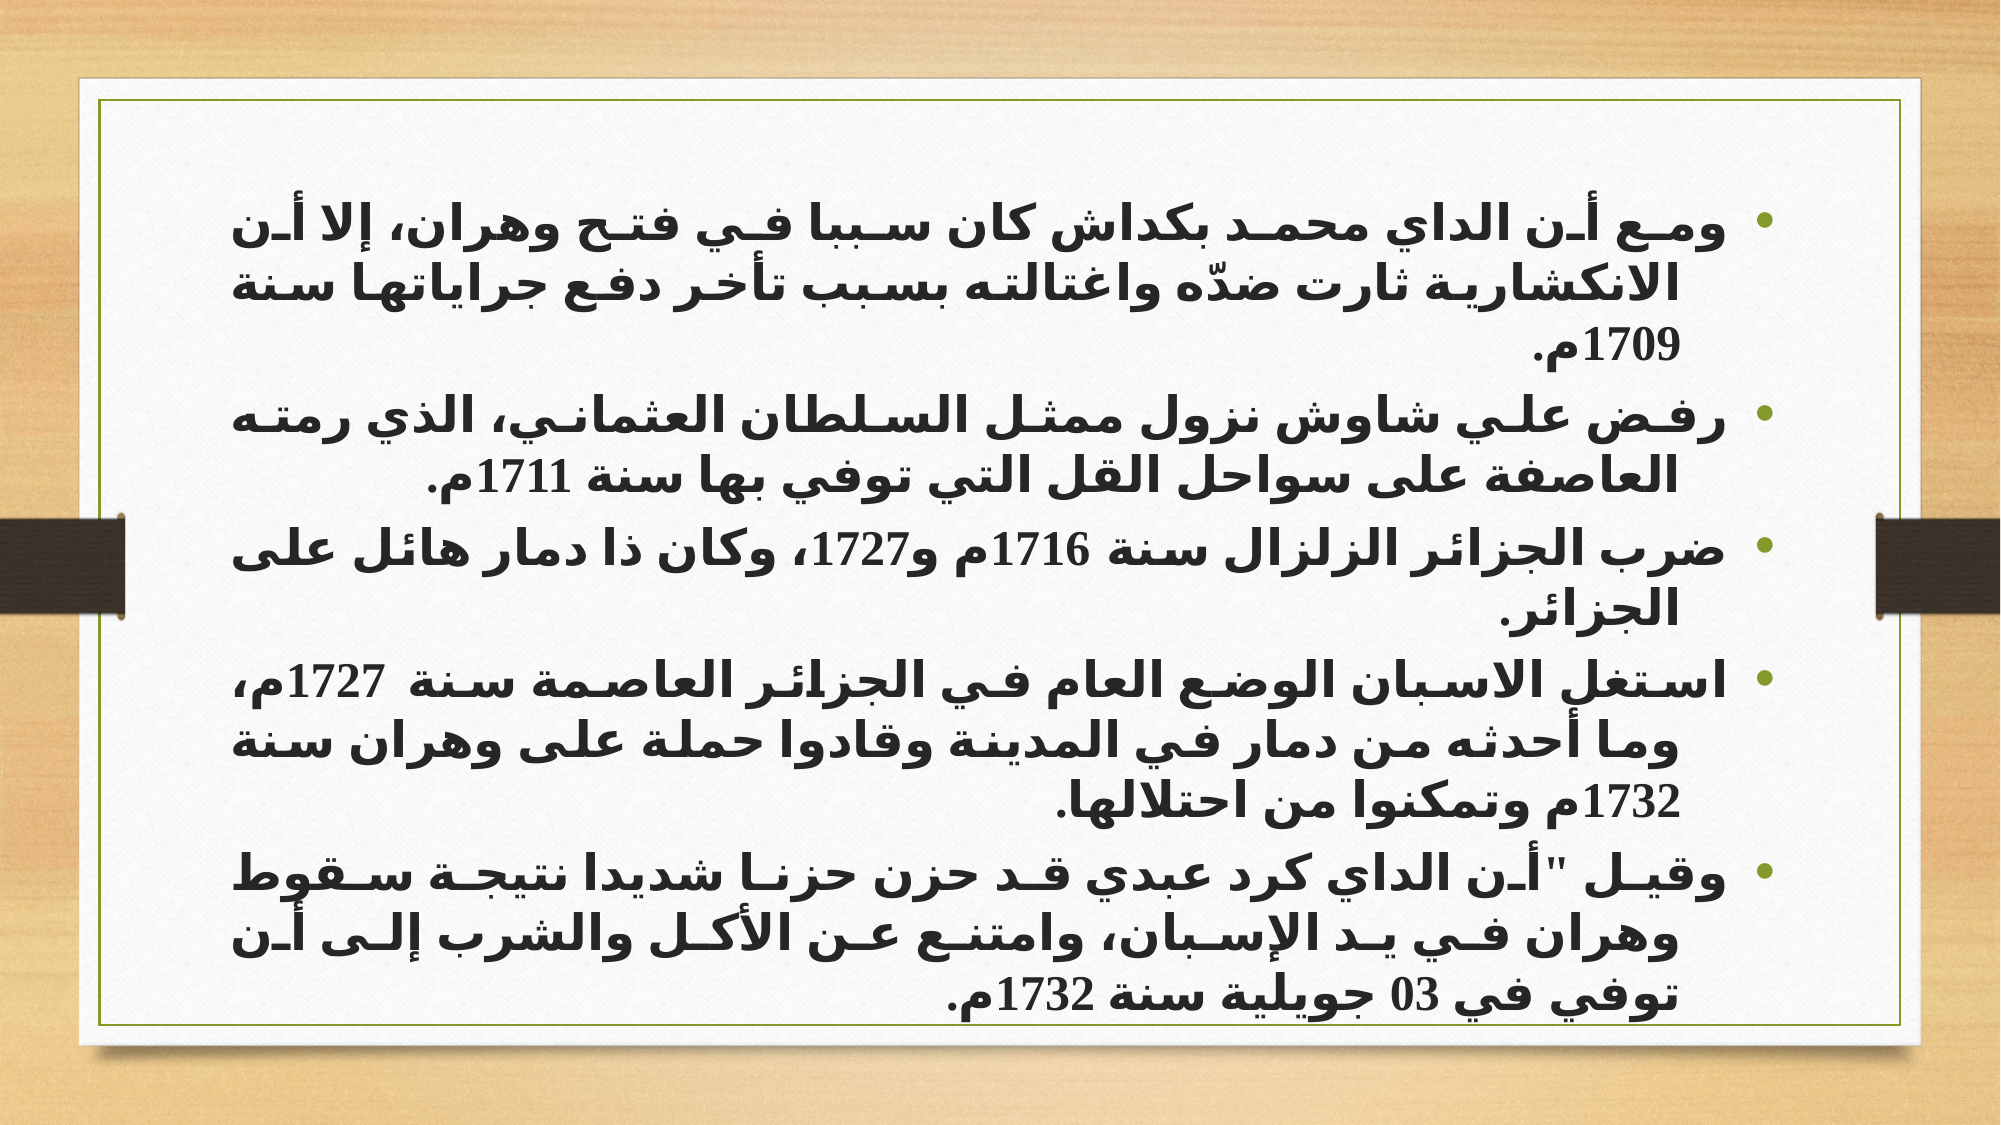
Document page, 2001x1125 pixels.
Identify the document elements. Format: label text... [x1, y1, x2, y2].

text_box ومع أن الداي محمد بكداش كان سببا في فتح وهران، إلا أن الانكشارية ثارت ضدّه واغتالته بسبب تأخر دفع جراياتها سنة 1709م. رفض علي شاوش نزول ممثل السلطان العثماني، الذي رمته العاصفة على سواحل القل التي توفي بها سنة 1711م. ضرب الجزائر الزلزال سنة 1716م و1727، وكان ذا دمار هائل على الجزائر. استغل الاسبان الوضع العام في الجزائر العاصمة سنة 1727م، وما أحدثه من دمار في المدينة وقادوا حملة على وهران سنة 1732م وتمكنوا من احتلالها. وقيل "أن الداي كرد عبدي قد حزن حزنا شديدا نتيجة سقوط وهران في يد الإسبان، وامتنع عن الأكل والشرب إلى أن توفي في 03 جويلية سنة 1732م. [215, 182, 1791, 927]
